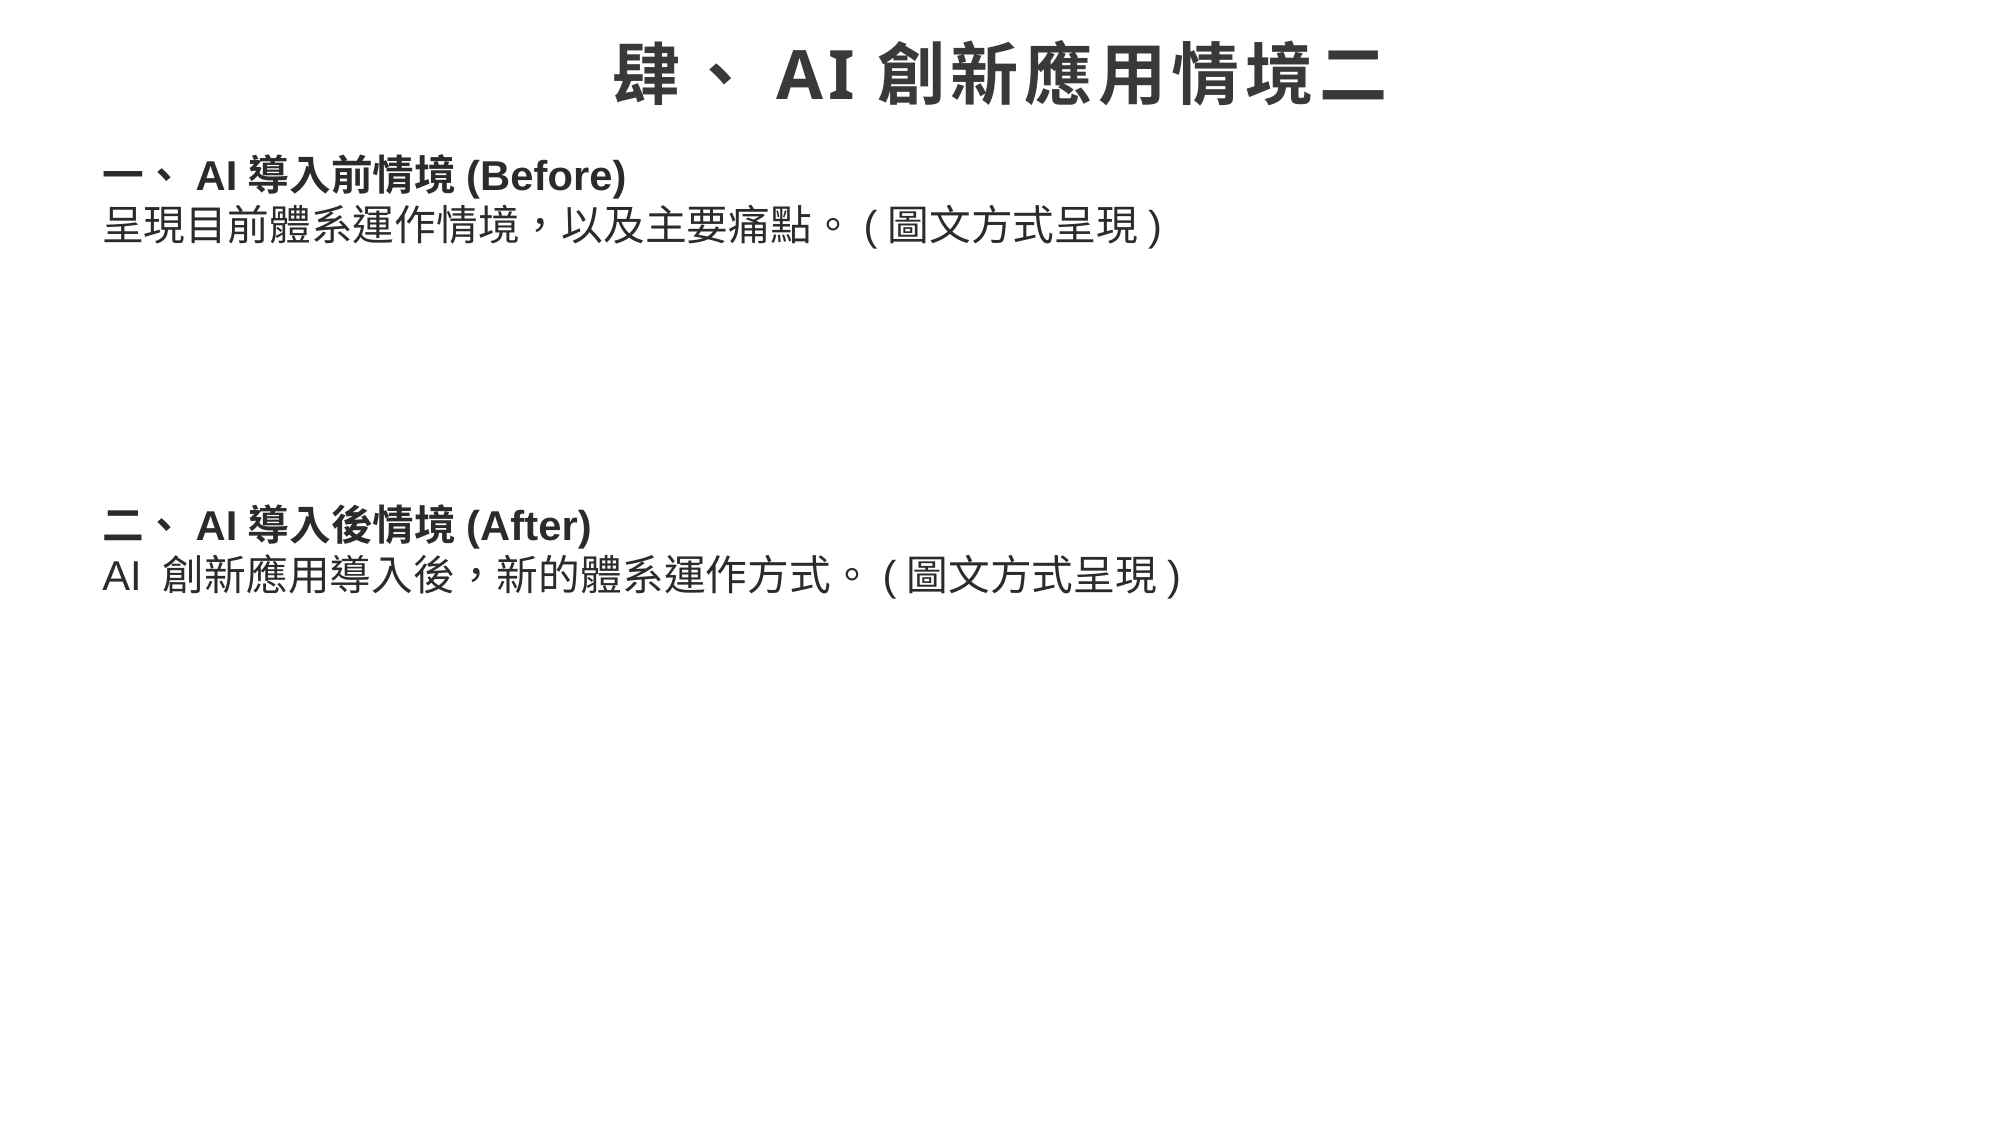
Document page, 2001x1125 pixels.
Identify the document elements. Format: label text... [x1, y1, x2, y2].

title 肆、AI創新應用情境二 [127, 9, 1873, 135]
text_box 一、AI導入前情境(Before) 呈現目前體系運作情境，以及主要痛點。(圖文方式呈現) 二、AI導入後情境(After) AI 創新應用導入後，新的體系運作方式。(圖文方式呈現) [87, 141, 1959, 1015]
